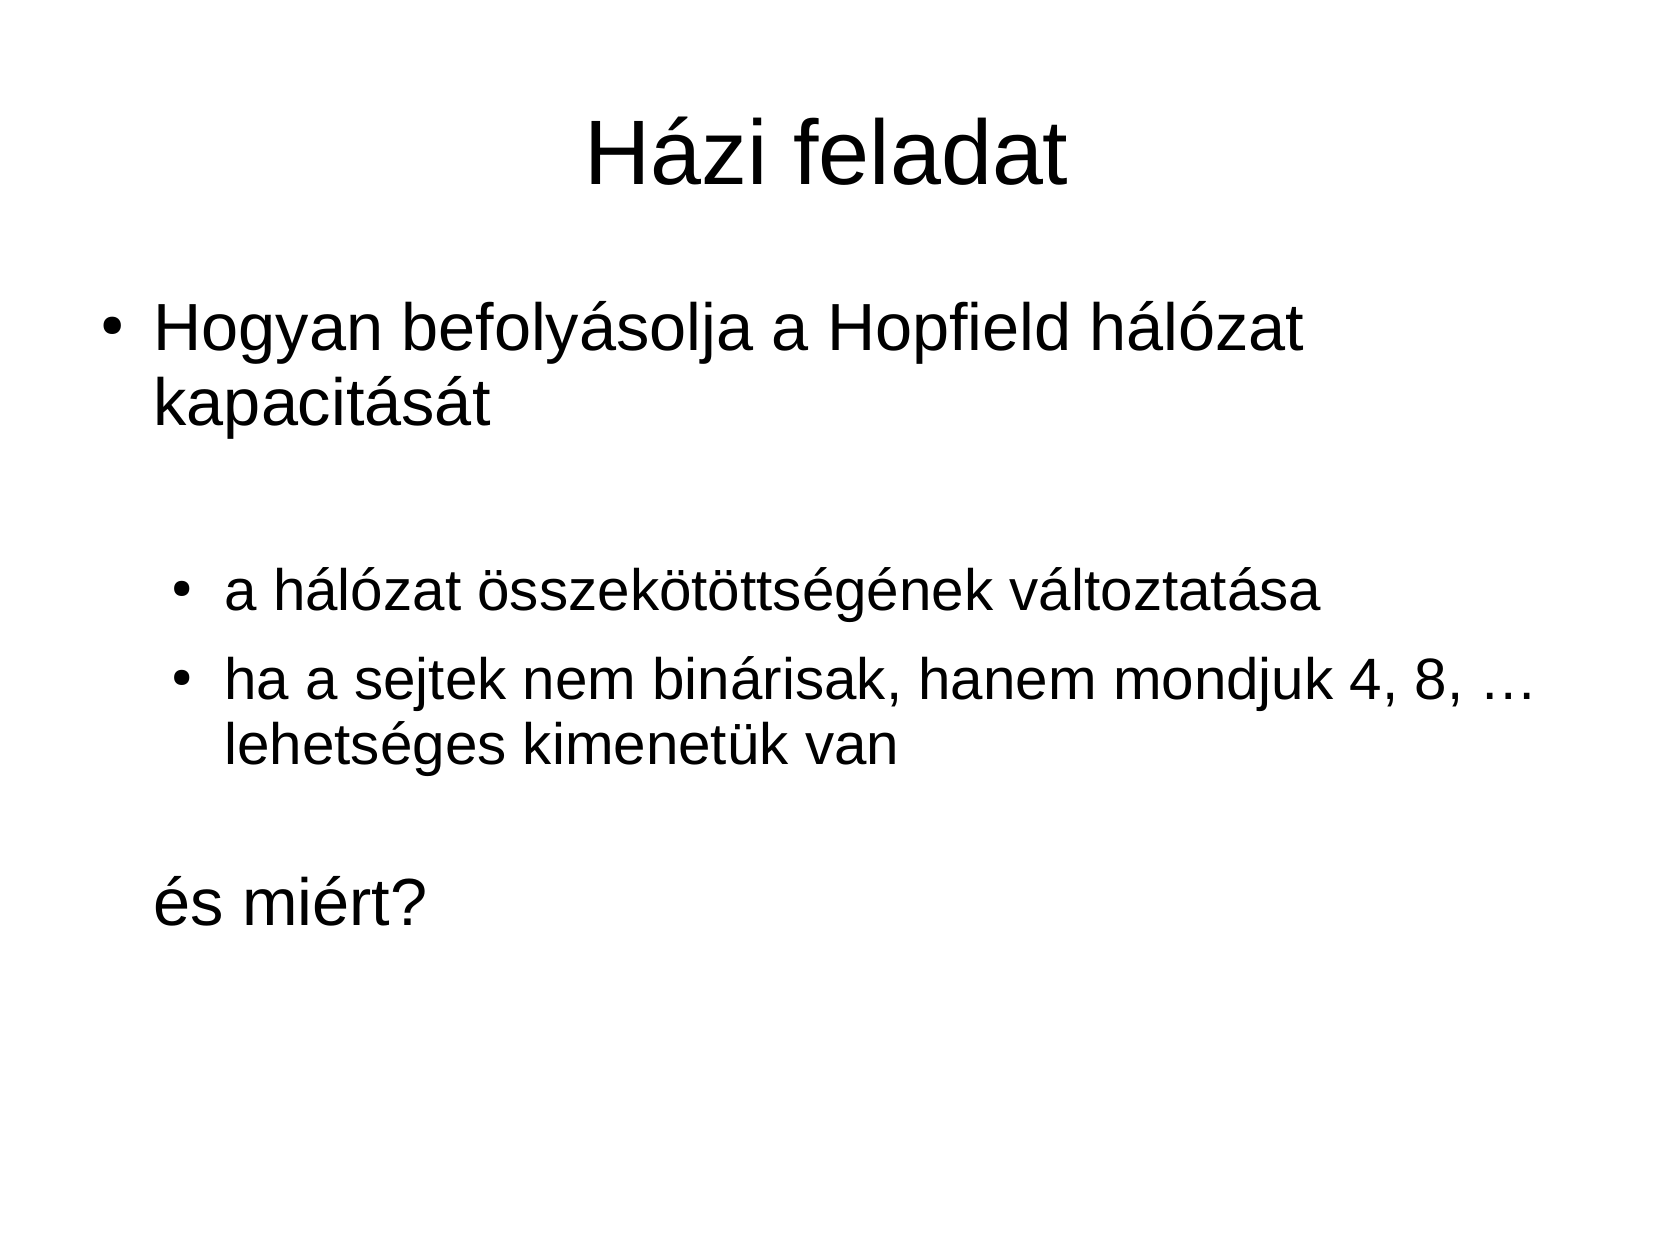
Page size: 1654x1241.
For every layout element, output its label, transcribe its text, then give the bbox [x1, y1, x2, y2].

list Hogyan befolyásolja a Hopfield hálózat kapacitását a hálózat összekötöttségének változtatása ha a sejtek nem binárisak, hanem mondjuk 4, 8, … lehetséges kimenetük van és miért? [82, 290, 1571, 1109]
title Házi feladat [82, 56, 1571, 250]
